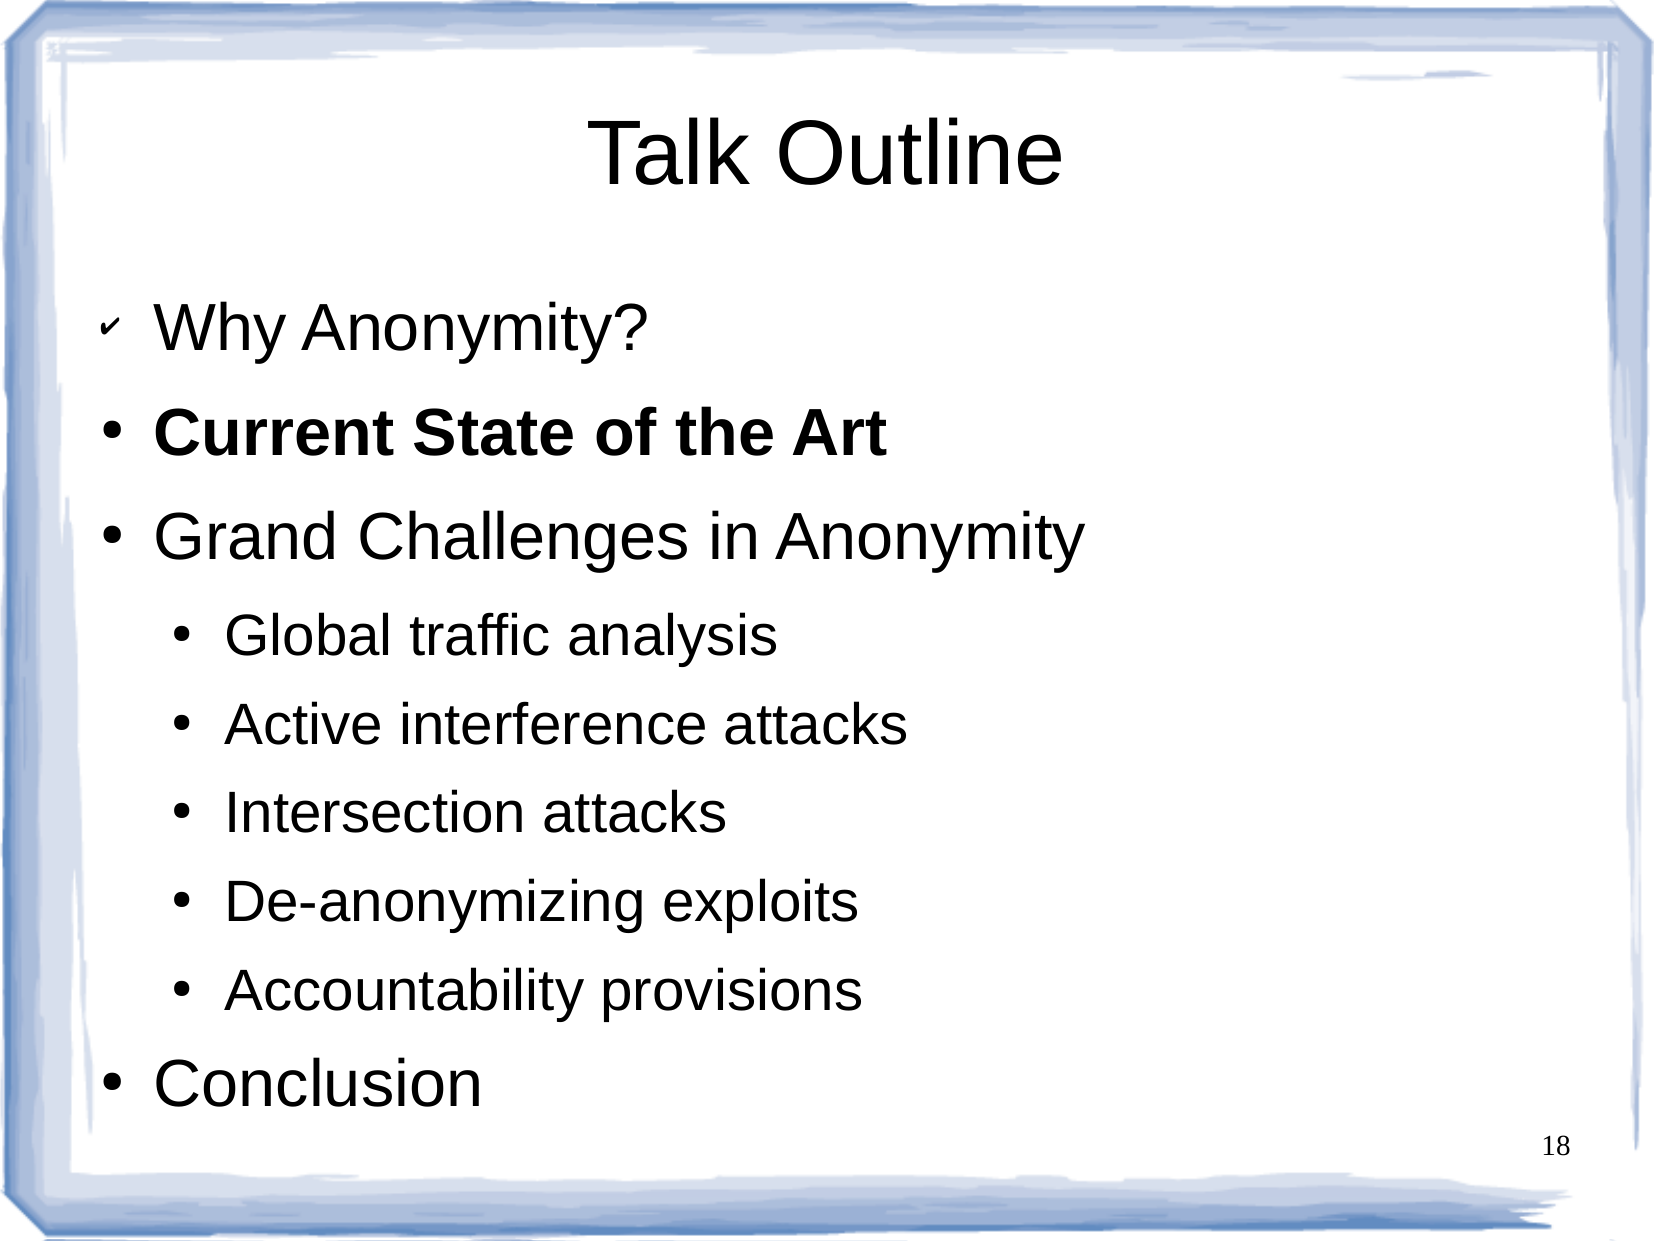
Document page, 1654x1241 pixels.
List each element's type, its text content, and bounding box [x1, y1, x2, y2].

picture [0, 0, 1654, 1241]
title Talk Outline [82, 49, 1571, 257]
list Why Anonymity? Current State of the Art Grand Challenges in Anonymity Global traffic analysis Active interference attacks Intersection attacks De-anonymizing exploits Accountability provisions Conclusion [82, 290, 1571, 1120]
